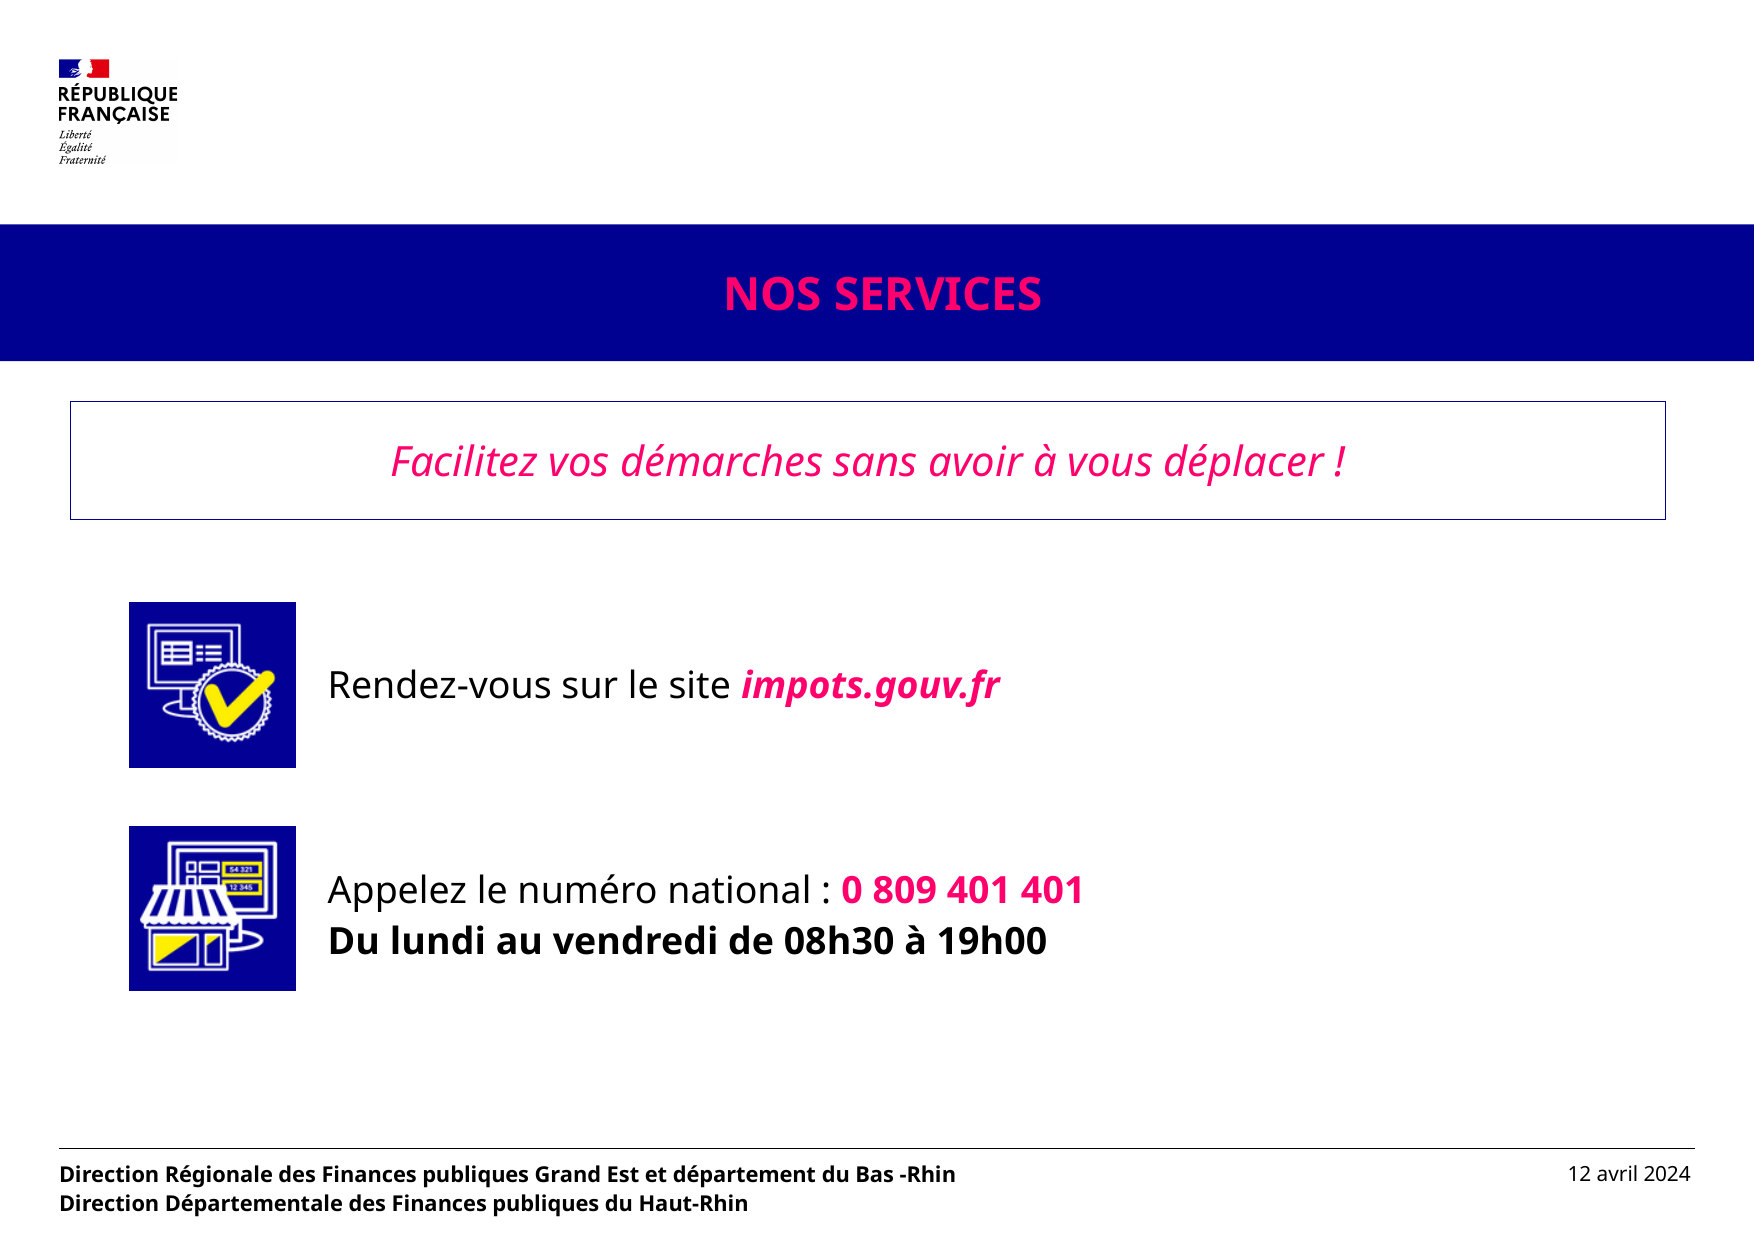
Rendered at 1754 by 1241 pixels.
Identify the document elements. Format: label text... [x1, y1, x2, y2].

text_box Rendez-vous sur le site impots.gouv.fr [312, 651, 1741, 719]
text_box NOS SERVICES [0, 224, 1754, 362]
picture [59, 59, 178, 164]
text_box Facilitez vos démarches sans avoir à vous déplacer ! [70, 401, 1666, 520]
picture [129, 826, 296, 991]
text_box Appelez le numéro national : 0 809 401 401 Du lundi au vendredi de 08h30 à 19h00 [312, 855, 1741, 963]
picture [129, 602, 296, 768]
